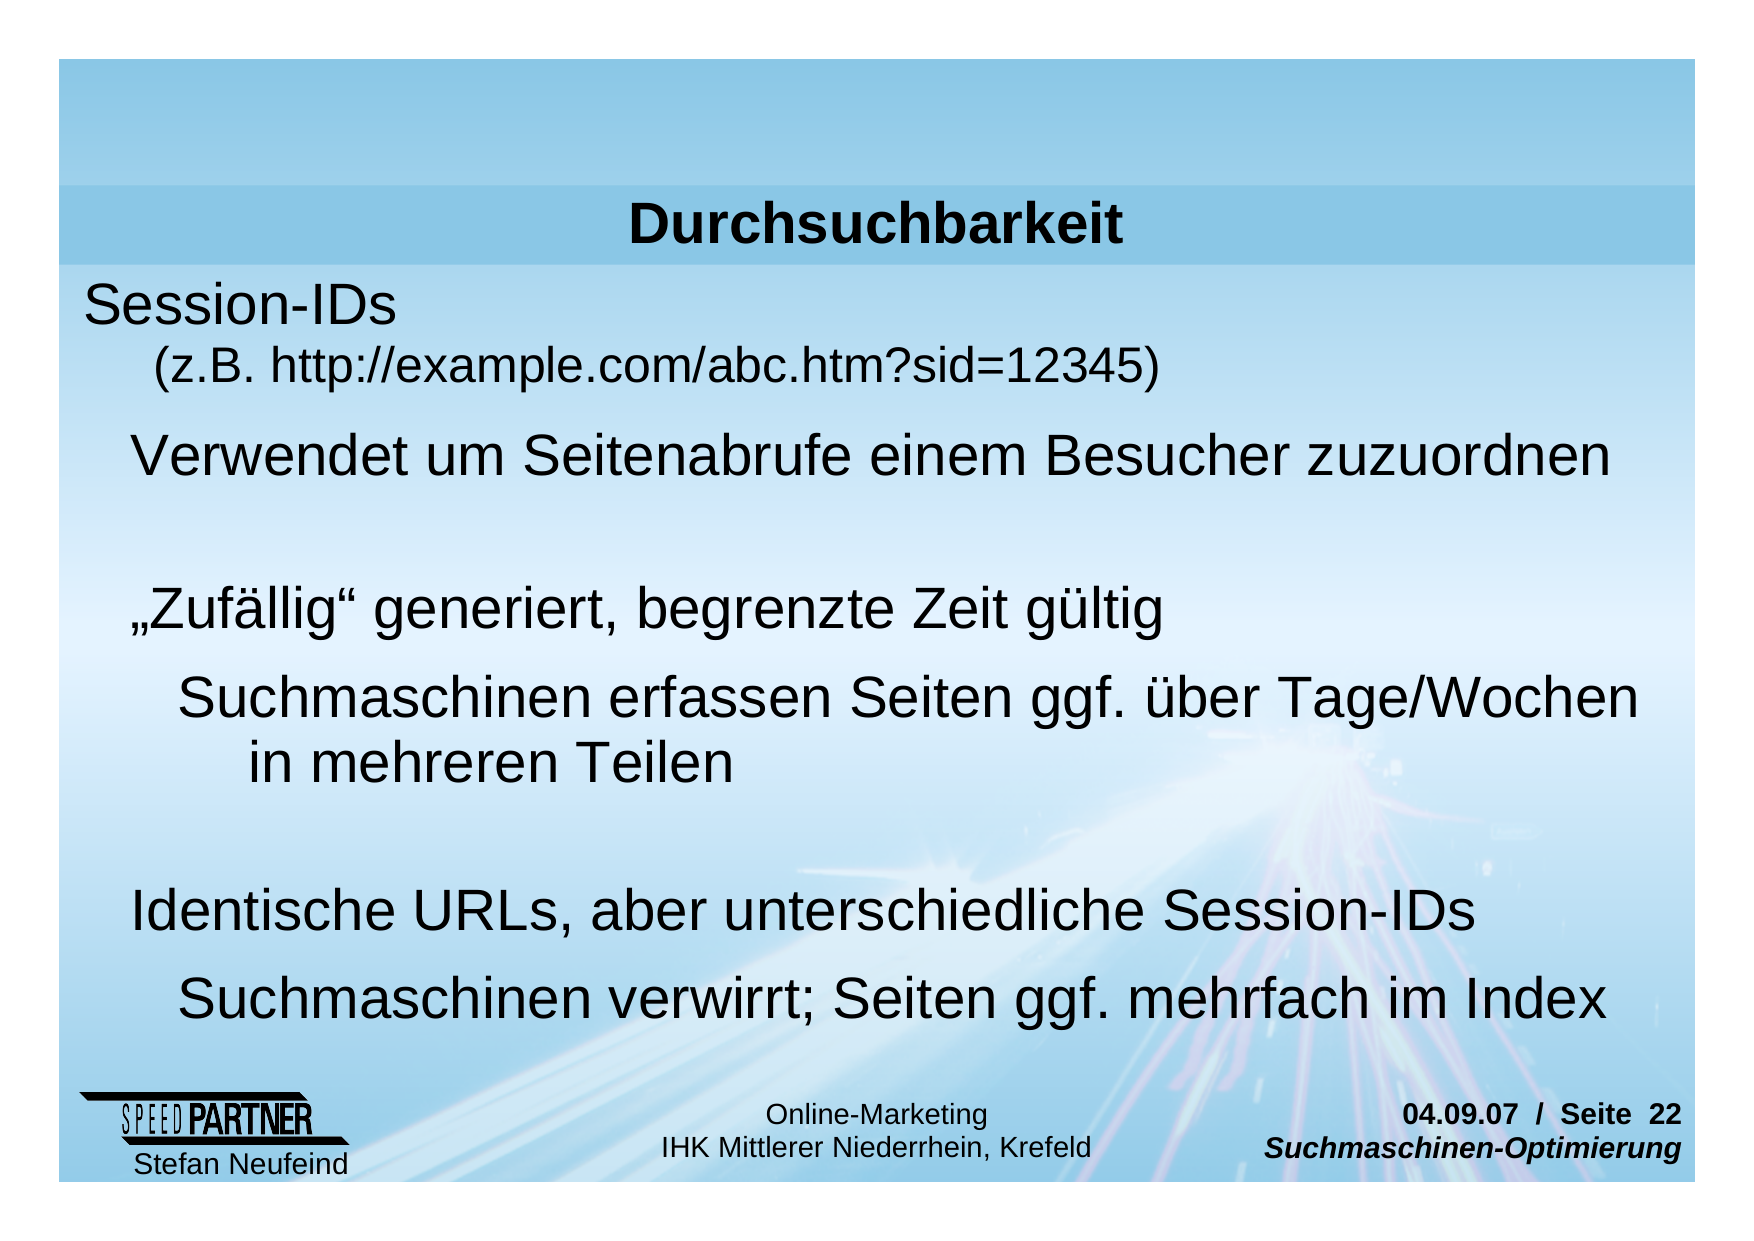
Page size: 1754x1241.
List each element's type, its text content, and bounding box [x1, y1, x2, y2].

picture [59, 59, 1695, 185]
picture [59, 265, 1695, 1182]
list Session-IDs (z.B. http://example.com/abc.htm?sid=12345) Verwendet um Seitenabrufe einem Besucher zuzuordnen „Zufällig“ generiert, begrenzte Zeit gültig Suchmaschinen erfassen Seiten ggf. über Tage/Wochen in mehreren Teilen Identische URLs, aber unterschiedliche Session-IDs Suchmaschinen verwirrt; Seiten ggf. mehrfach im Index [71, 272, 1695, 1055]
title Durchsuchbarkeit [59, 190, 1695, 257]
